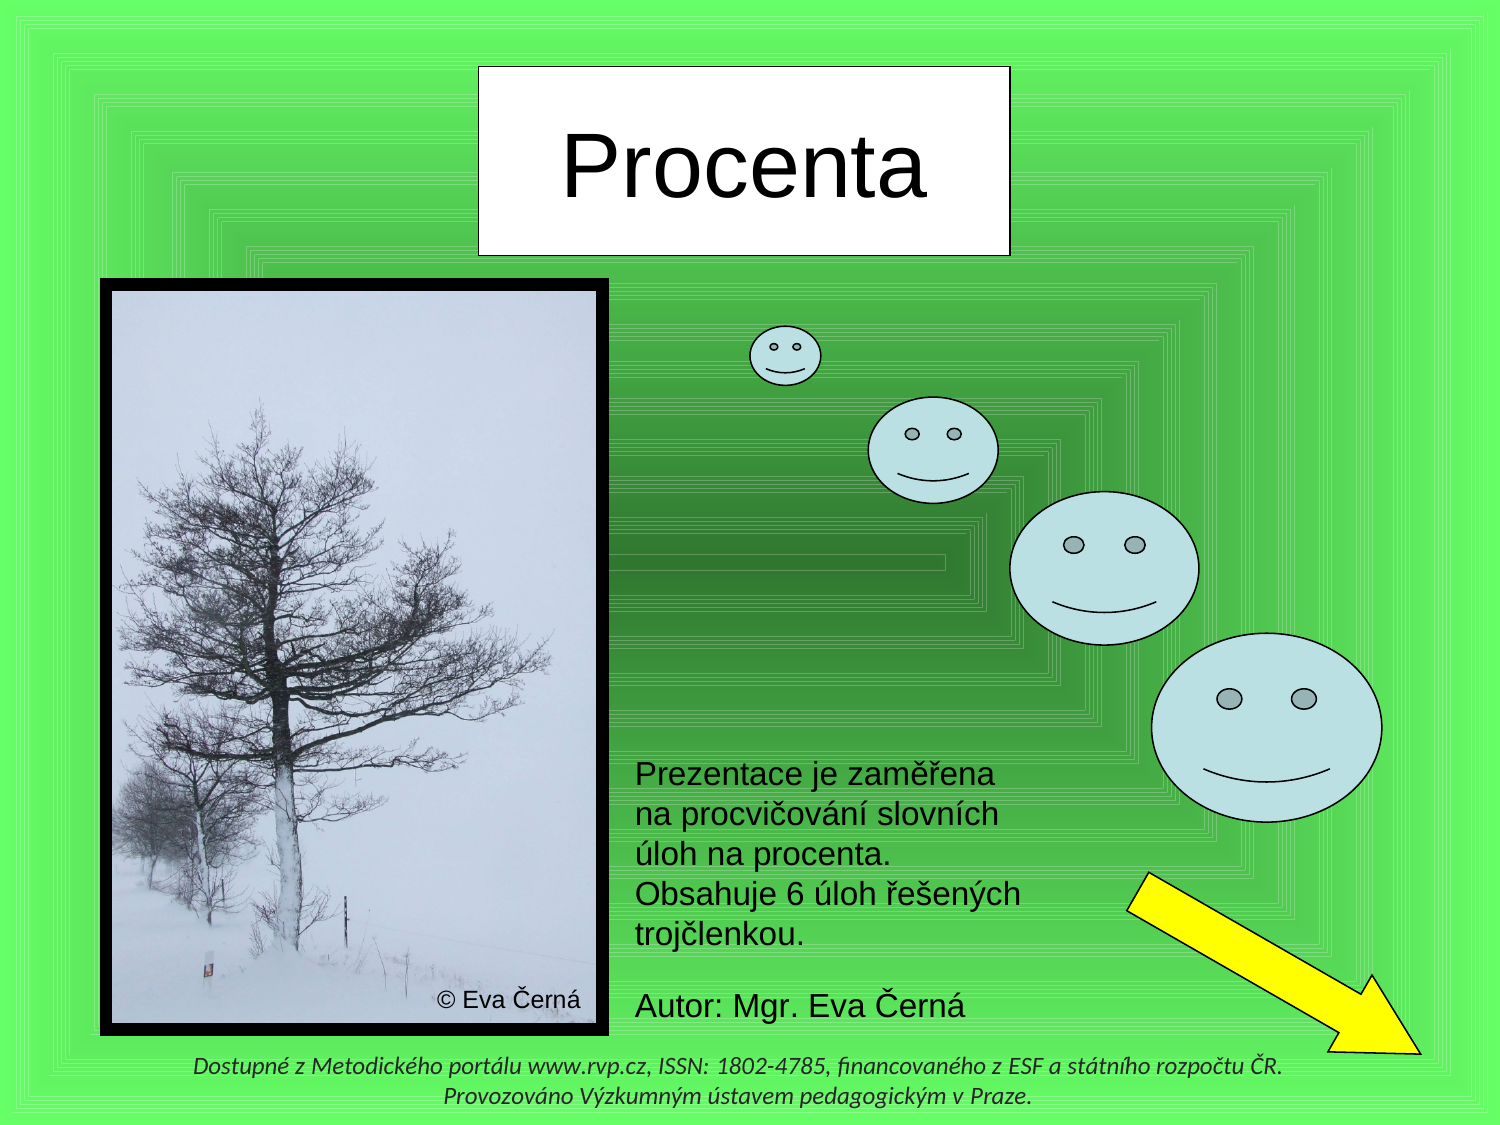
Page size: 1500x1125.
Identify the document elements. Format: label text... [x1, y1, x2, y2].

text_box [1009, 491, 1199, 646]
text_box © Eva Černá [422, 976, 596, 1022]
text_box Dostupné z Metodického portálu www.rvp.cz, ISSN: 1802-4785, financovaného z ESF a státního rozpočtu ČR. Provozováno Výzkumným ústavem pedagogickým v Praze. [159, 1041, 1317, 1118]
text_box [749, 326, 821, 386]
text_box [1151, 633, 1382, 823]
text_box [1128, 872, 1421, 1055]
picture [112, 290, 597, 1024]
text_box Prezentace je zaměřena na procvičování slovních úloh na procenta. Obsahuje 6 úloh řešených trojčlenkou. [620, 739, 1128, 965]
text_box [868, 397, 999, 504]
title Procenta [478, 66, 1010, 256]
text_box Autor: Mgr. Eva Černá [619, 976, 981, 1032]
